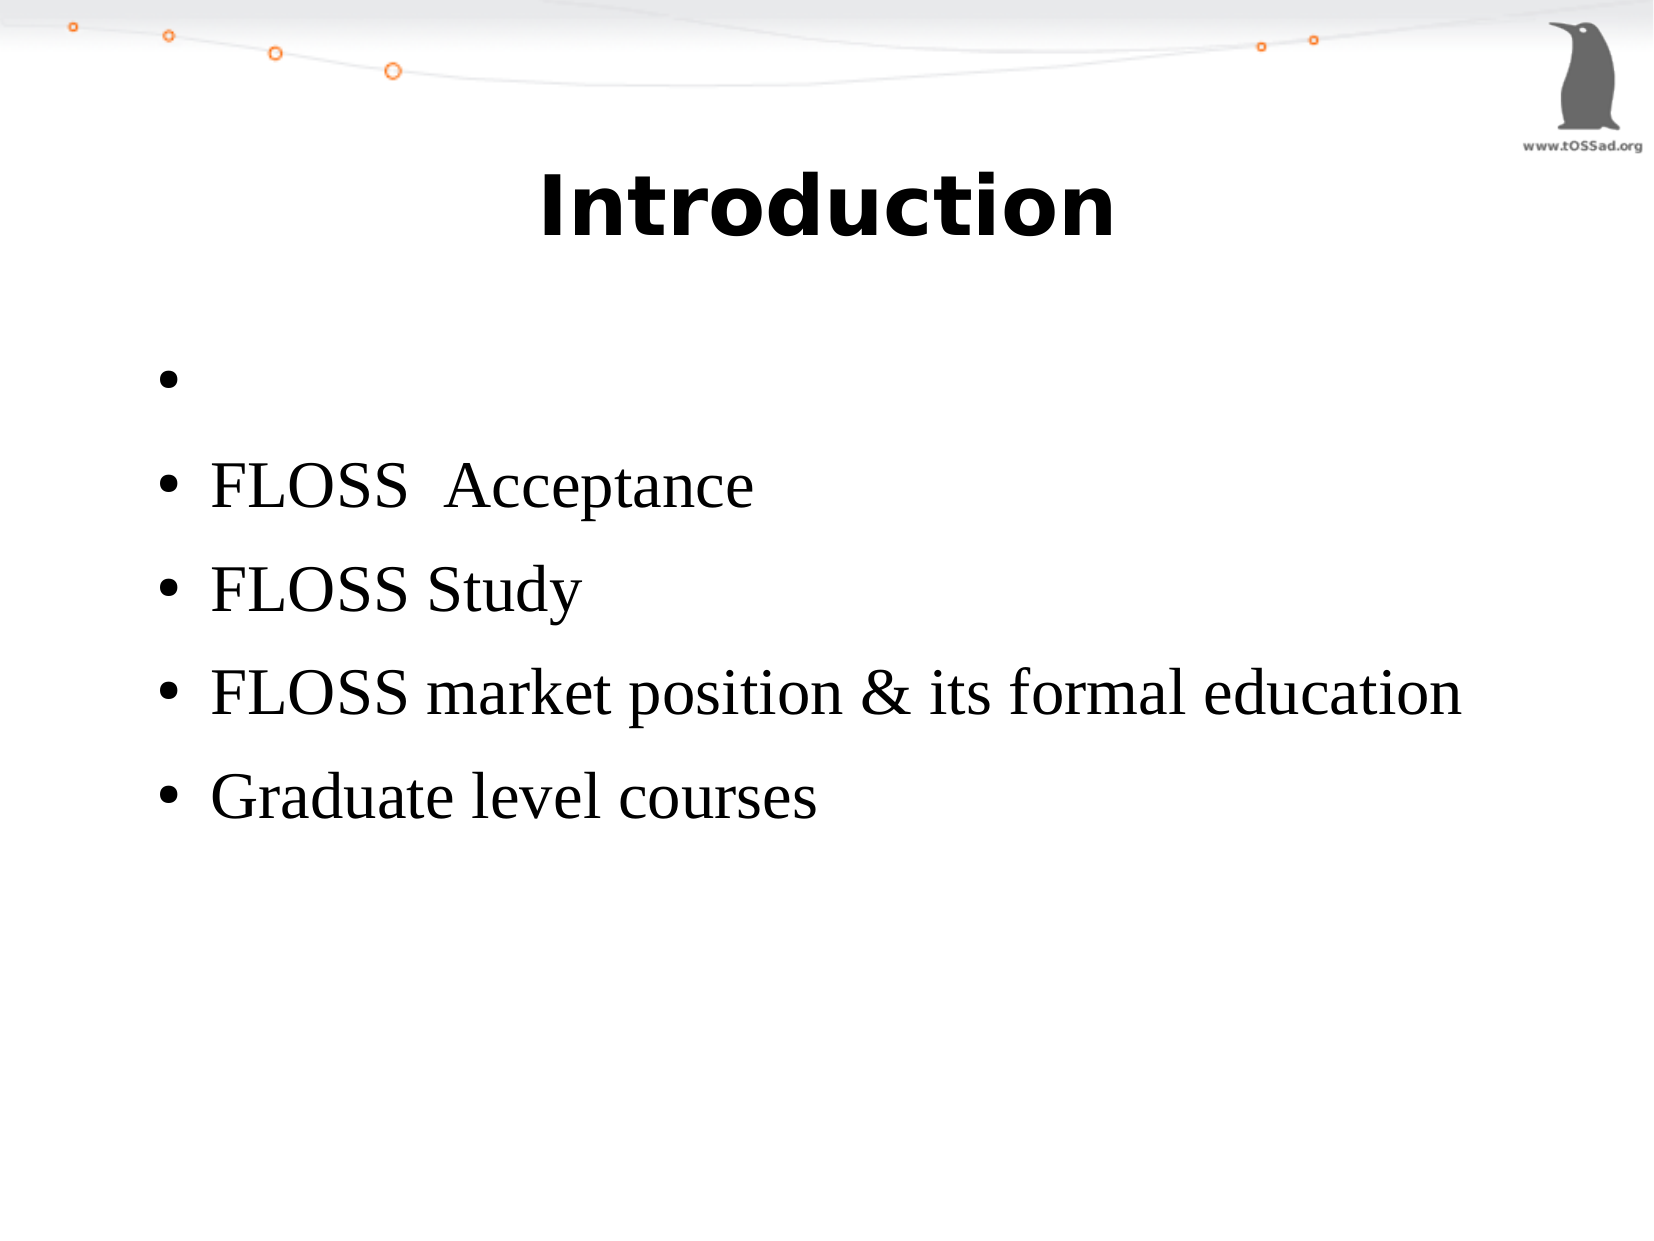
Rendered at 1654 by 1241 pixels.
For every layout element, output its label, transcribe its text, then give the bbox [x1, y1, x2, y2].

picture [0, 0, 1654, 157]
title Introduction [121, 102, 1534, 311]
list FLOSS Acceptance FLOSS Study FLOSS market position & its formal education Graduate level courses [121, 344, 1534, 1127]
